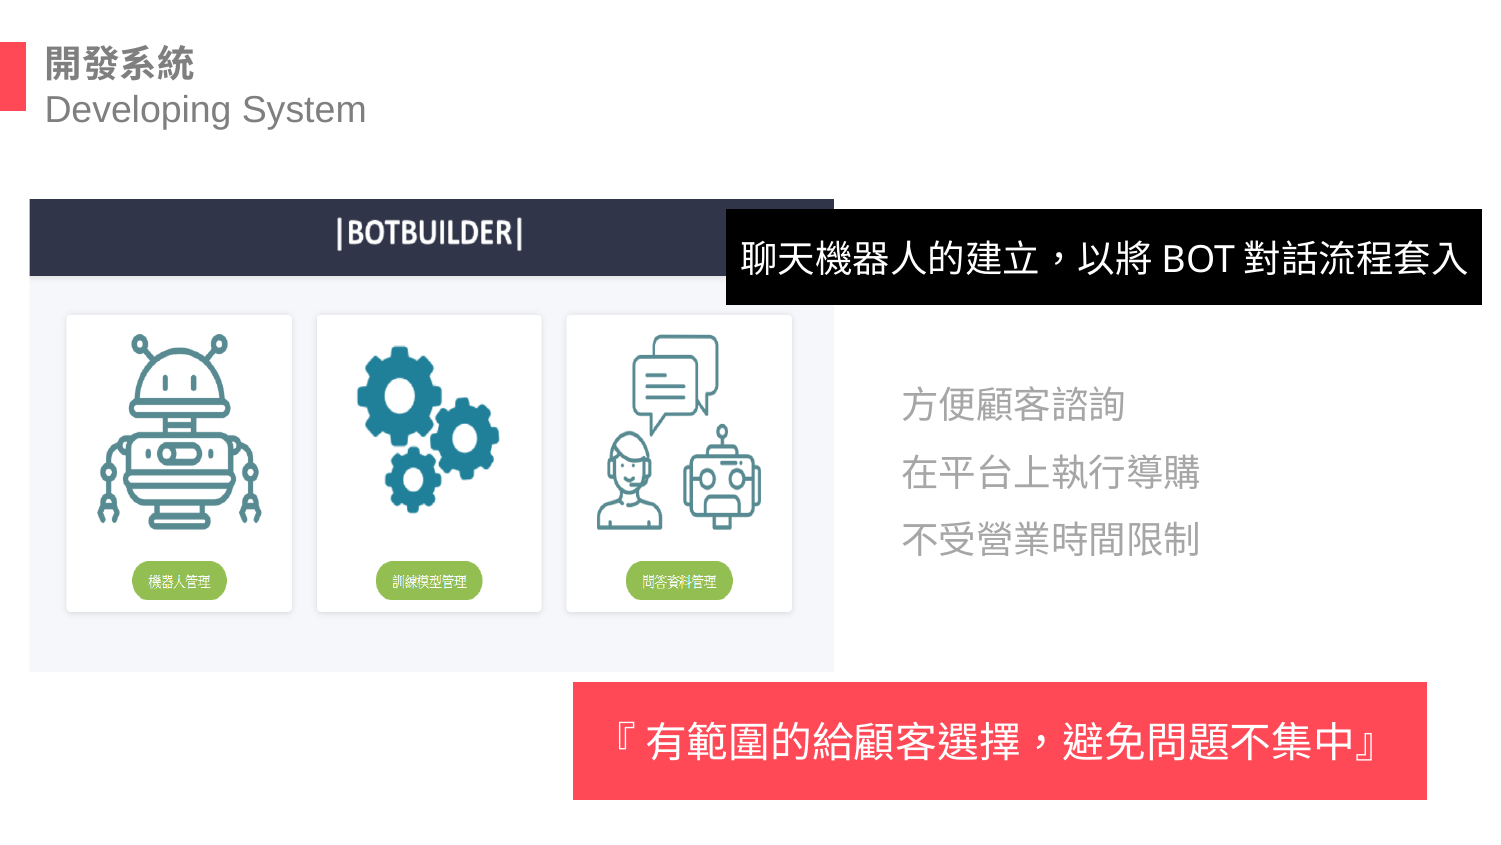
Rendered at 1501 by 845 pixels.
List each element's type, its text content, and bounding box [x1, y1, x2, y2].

picture [29, 199, 834, 672]
text_box [573, 682, 1427, 710]
text_box [781, 245, 1427, 305]
text_box 聊天機器人的建立，以將BOT對話流程套入 [726, 209, 1482, 305]
text_box 『 有範圍的給顧客選擇，避免問題不集中』 [561, 710, 1439, 754]
text_box [573, 754, 1427, 800]
text_box 方便顧客諮詢 在平台上執行導購 不受營業時間限制 [889, 353, 1375, 569]
text_box 開發系統 Developing System [29, 32, 605, 139]
text_box [1358, 754, 1370, 759]
